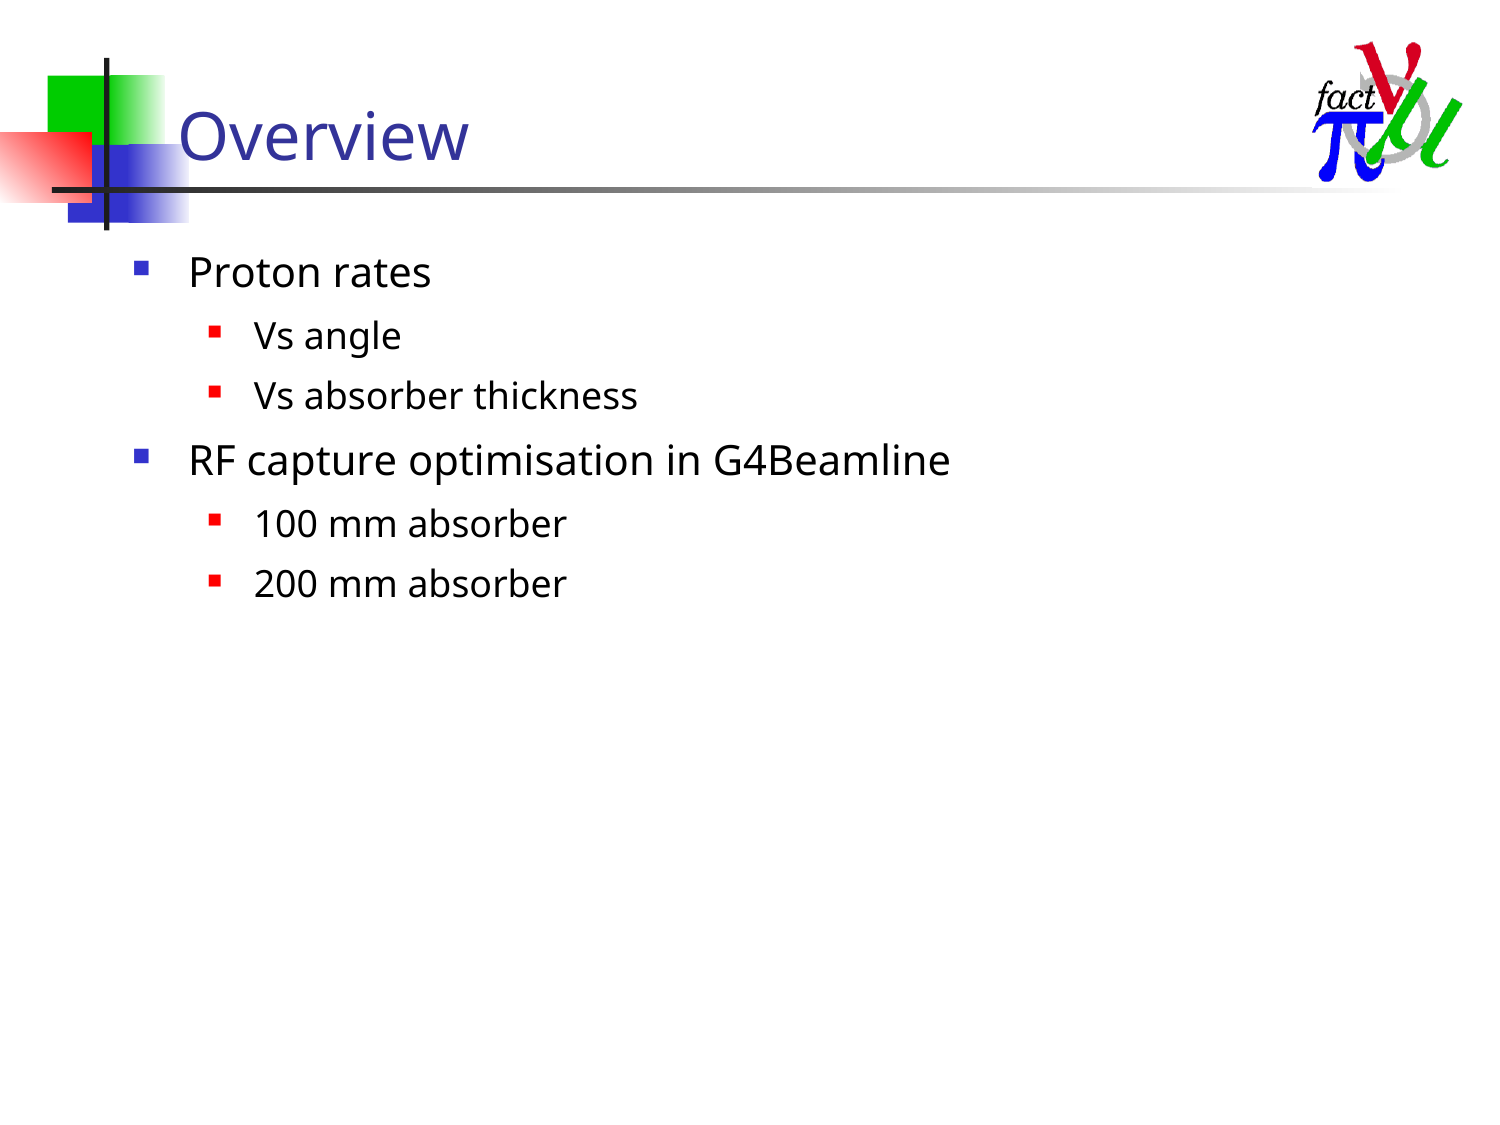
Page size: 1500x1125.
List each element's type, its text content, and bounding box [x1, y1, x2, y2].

title Overview [162, 0, 1441, 188]
list Proton rates Vs angle Vs absorber thickness RF capture optimisation in G4Beamline 100 mm absorber 200 mm absorber [117, 235, 1393, 623]
picture [1441, 41, 1463, 188]
